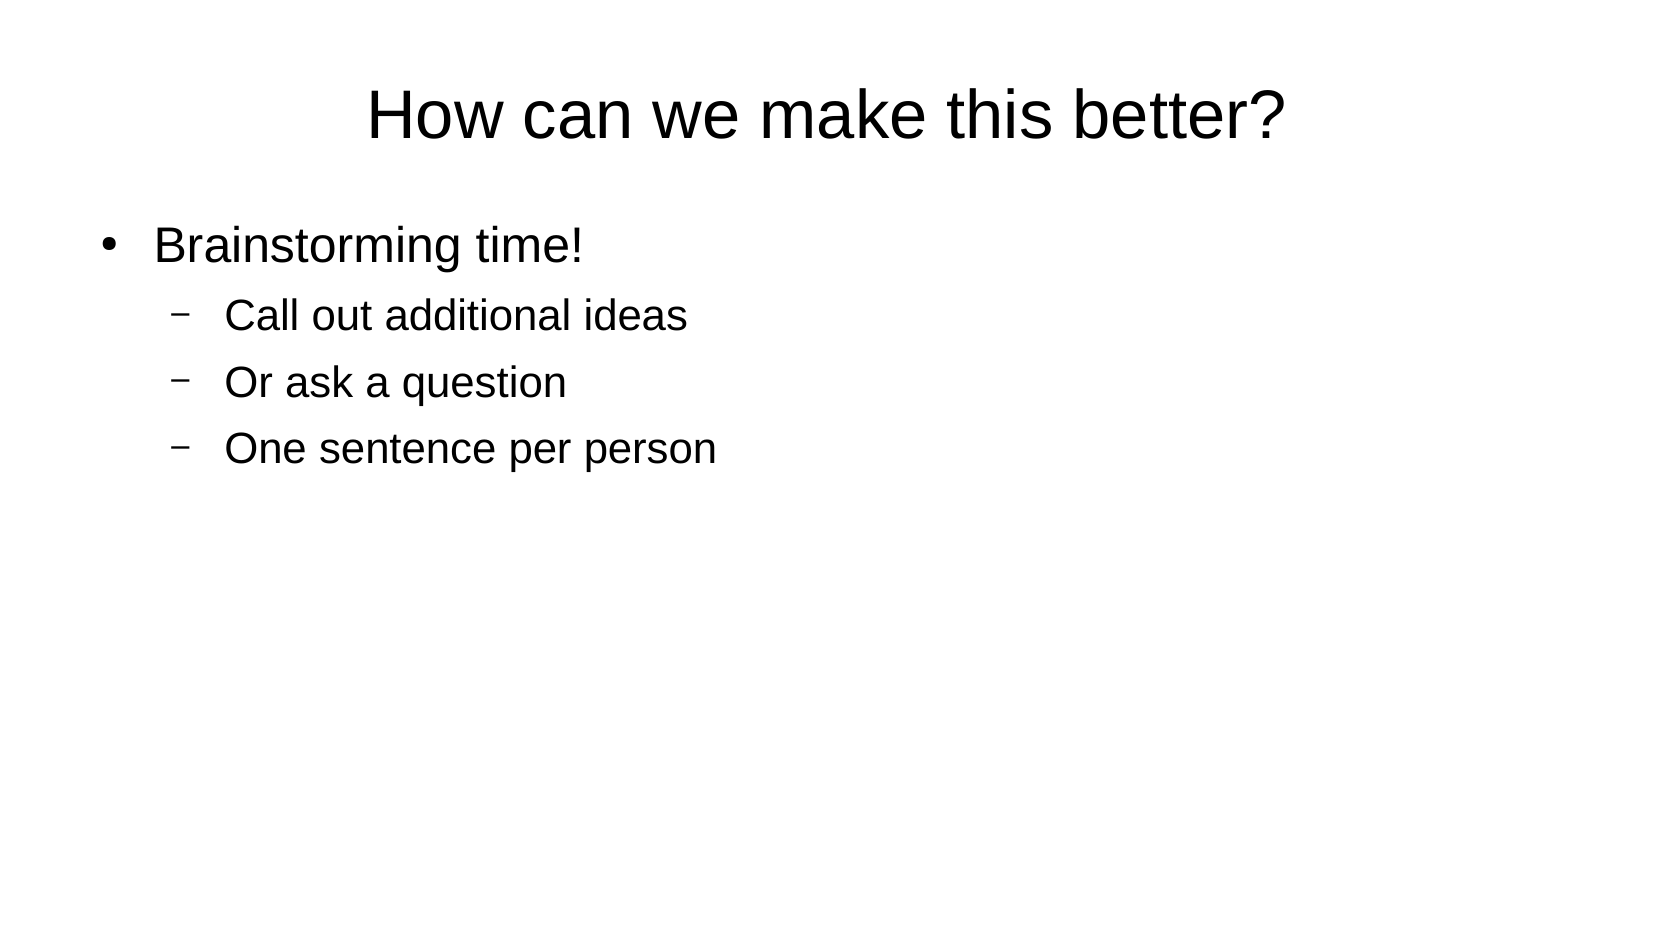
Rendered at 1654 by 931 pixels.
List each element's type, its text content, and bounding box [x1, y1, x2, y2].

title How can we make this better? [82, 37, 1571, 193]
list Brainstorming time! Call out additional ideas Or ask a question One sentence per person [82, 217, 1571, 758]
